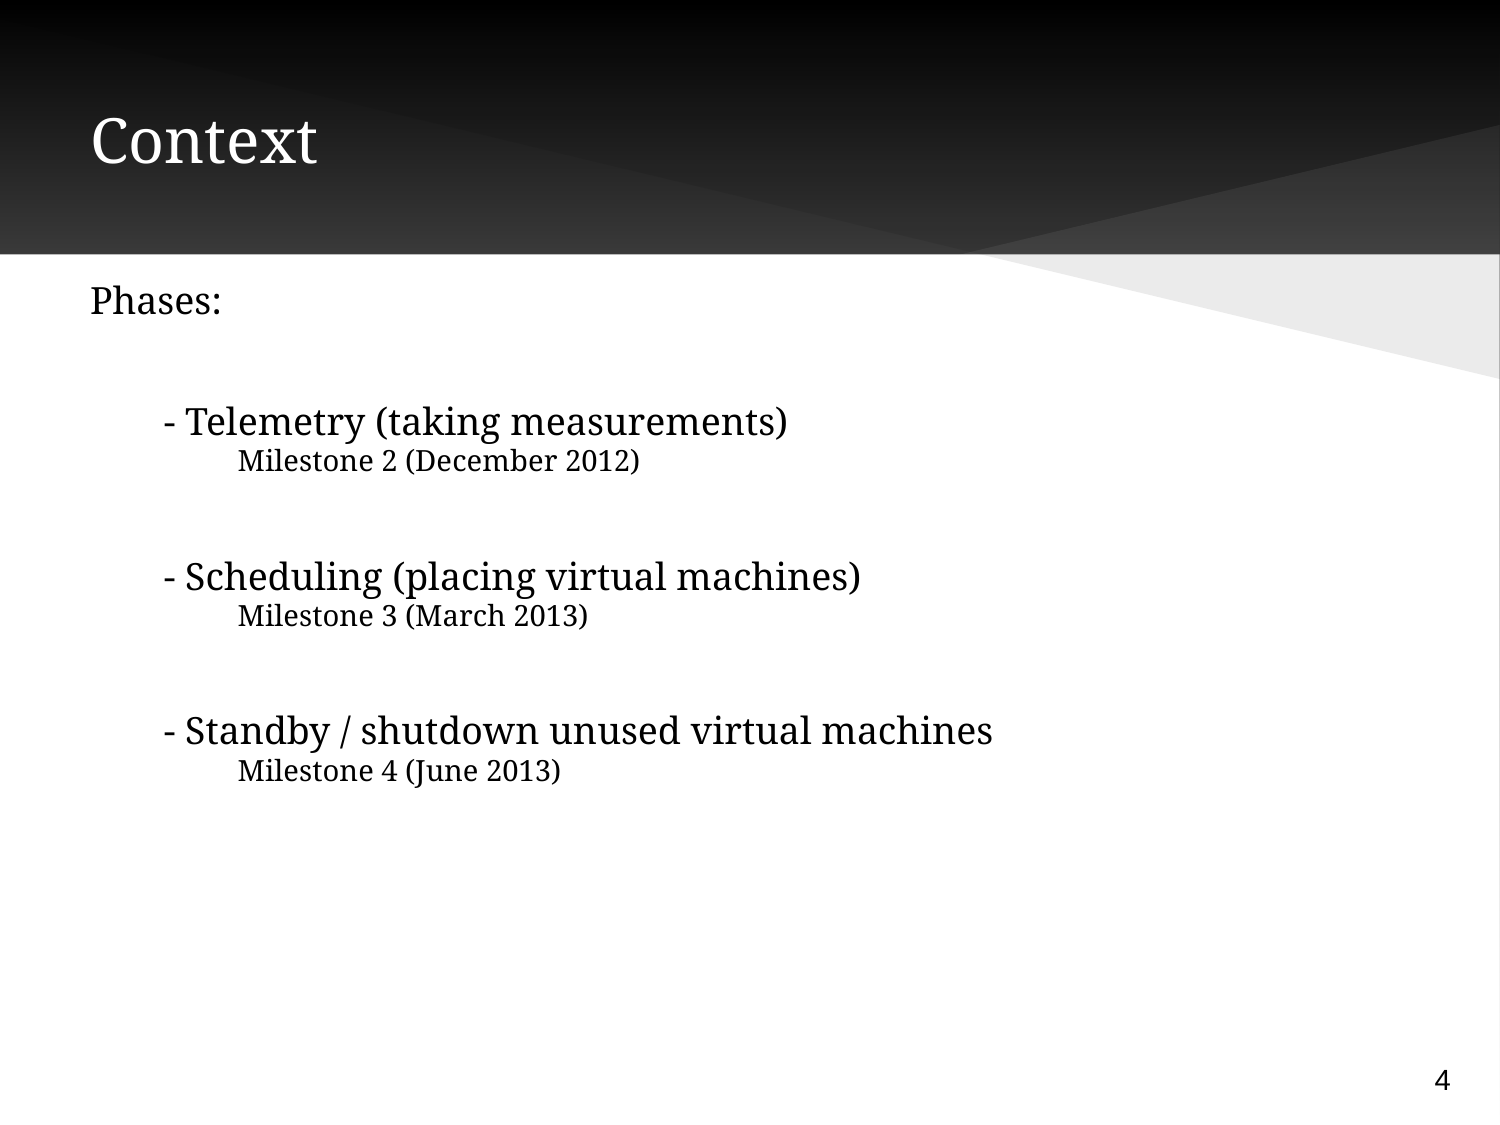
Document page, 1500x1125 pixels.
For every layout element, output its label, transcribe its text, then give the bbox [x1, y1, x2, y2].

title Context [75, 45, 1425, 233]
text_box 4 [1419, 1046, 1471, 1097]
list Phases: - Telemetry (taking measurements) Milestone 2 (December 2012) - Scheduling (placing virtual machines) Milestone 3 (March 2013) - Standby / shutdown unused virtual machines Milestone 4 (June 2013) [75, 262, 1425, 1078]
